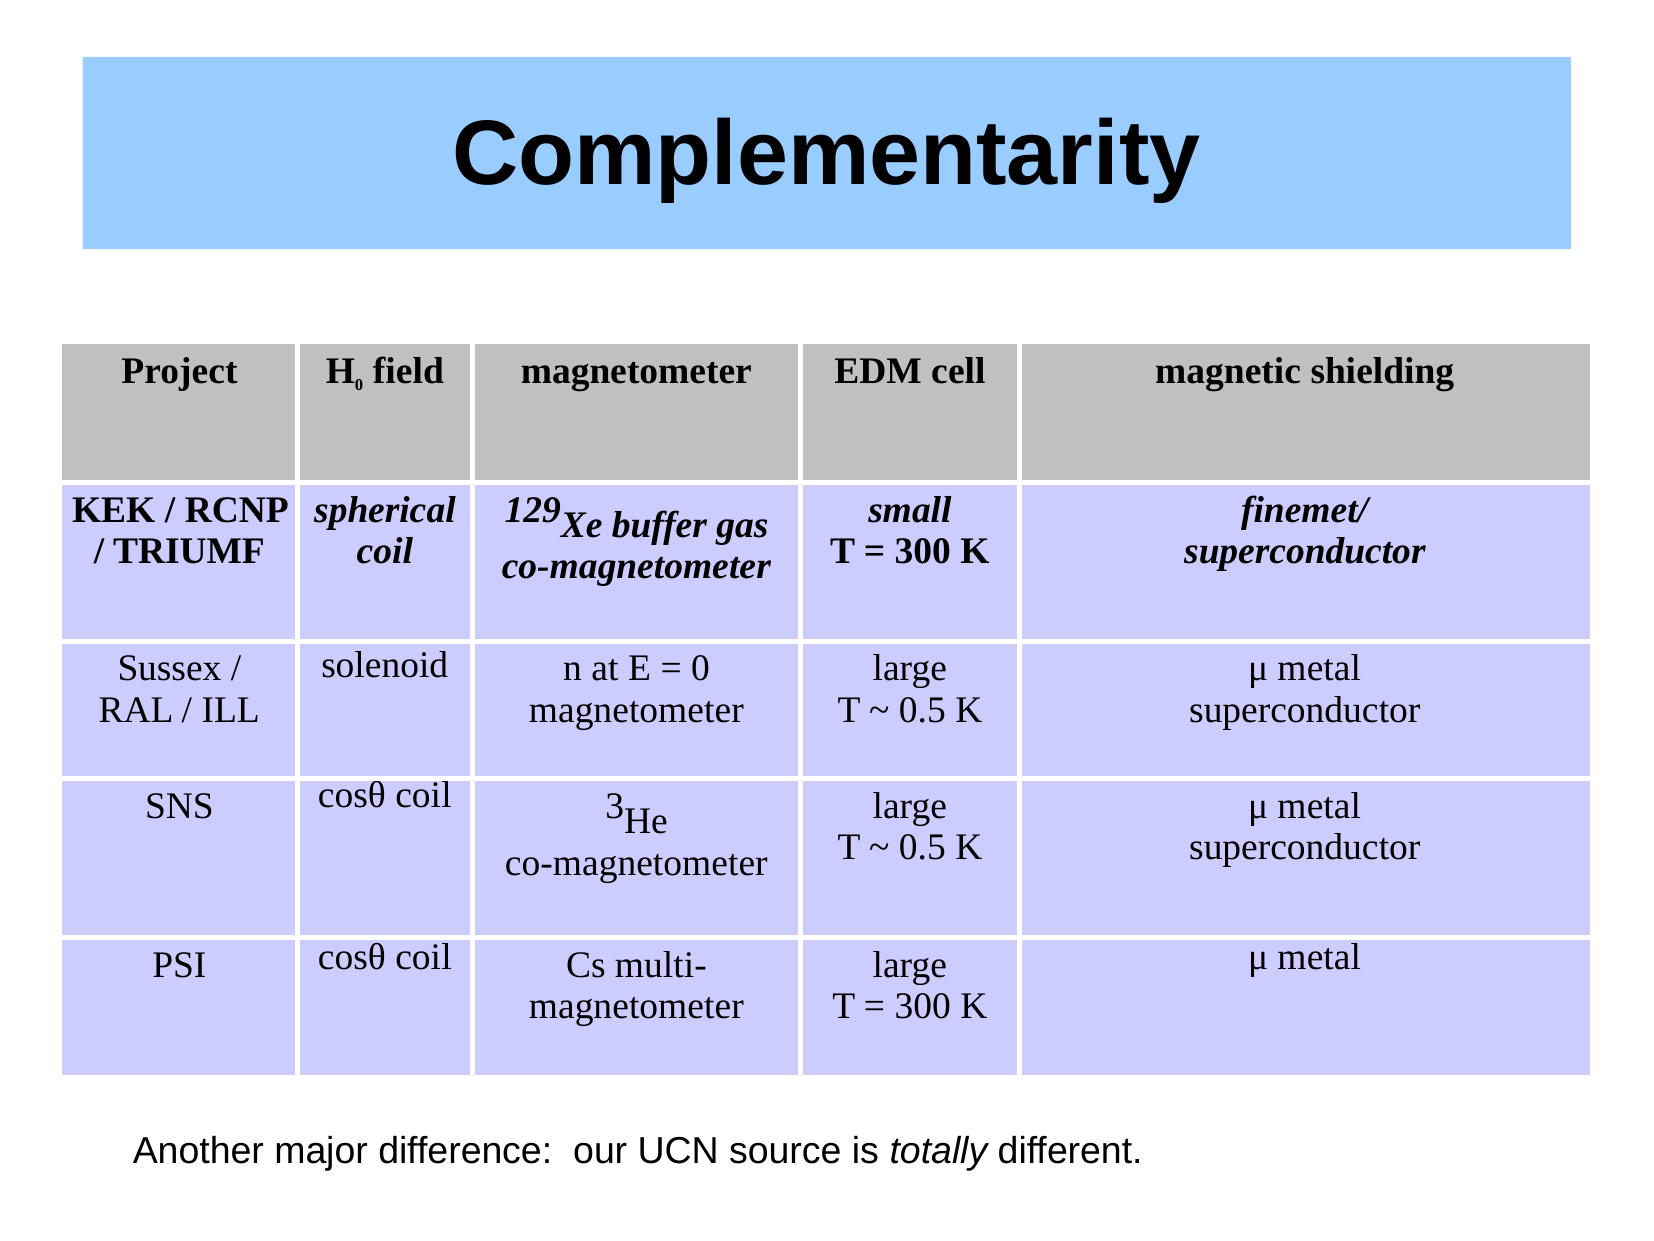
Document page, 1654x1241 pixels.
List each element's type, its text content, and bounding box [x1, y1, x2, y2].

table_cell small T = 300 K [803, 485, 1017, 639]
table_header Project [62, 344, 295, 480]
table_cell SNS [62, 781, 295, 935]
table_cell μ metal superconductor [1022, 644, 1590, 776]
table_cell μ metal [1022, 940, 1590, 1075]
table_cell cosθ coil [300, 781, 470, 935]
table_cell 3He co-magnetometer [475, 781, 798, 935]
table_cell cosθ coil [300, 940, 470, 1075]
table_cell Cs multi- magnetometer [475, 940, 798, 1075]
table_cell μ metal superconductor [1022, 781, 1590, 935]
table_cell Sussex / RAL / ILL [62, 644, 295, 776]
table_cell large T = 300 K [803, 940, 1017, 1075]
title Complementarity [82, 56, 1571, 250]
table_header magnetometer [475, 344, 798, 480]
table_cell 129Xe buffer gas co-magnetometer [475, 485, 798, 639]
table_cell spherical coil [300, 485, 470, 639]
table_header magnetic shielding [1022, 344, 1590, 480]
text_box Another major difference: our UCN source is totally different. [118, 1122, 1159, 1185]
table_cell KEK / RCNP / TRIUMF [62, 485, 295, 639]
table_cell n at E = 0 magnetometer [475, 644, 798, 776]
table_cell large T ~ 0.5 K [803, 644, 1017, 776]
table_header EDM cell [803, 344, 1017, 480]
table_header H0 field [300, 344, 470, 480]
table_cell finemet/ superconductor [1022, 485, 1590, 639]
table_cell solenoid [300, 644, 470, 776]
table_cell PSI [62, 940, 295, 1075]
table_cell large T ~ 0.5 K [803, 781, 1017, 935]
